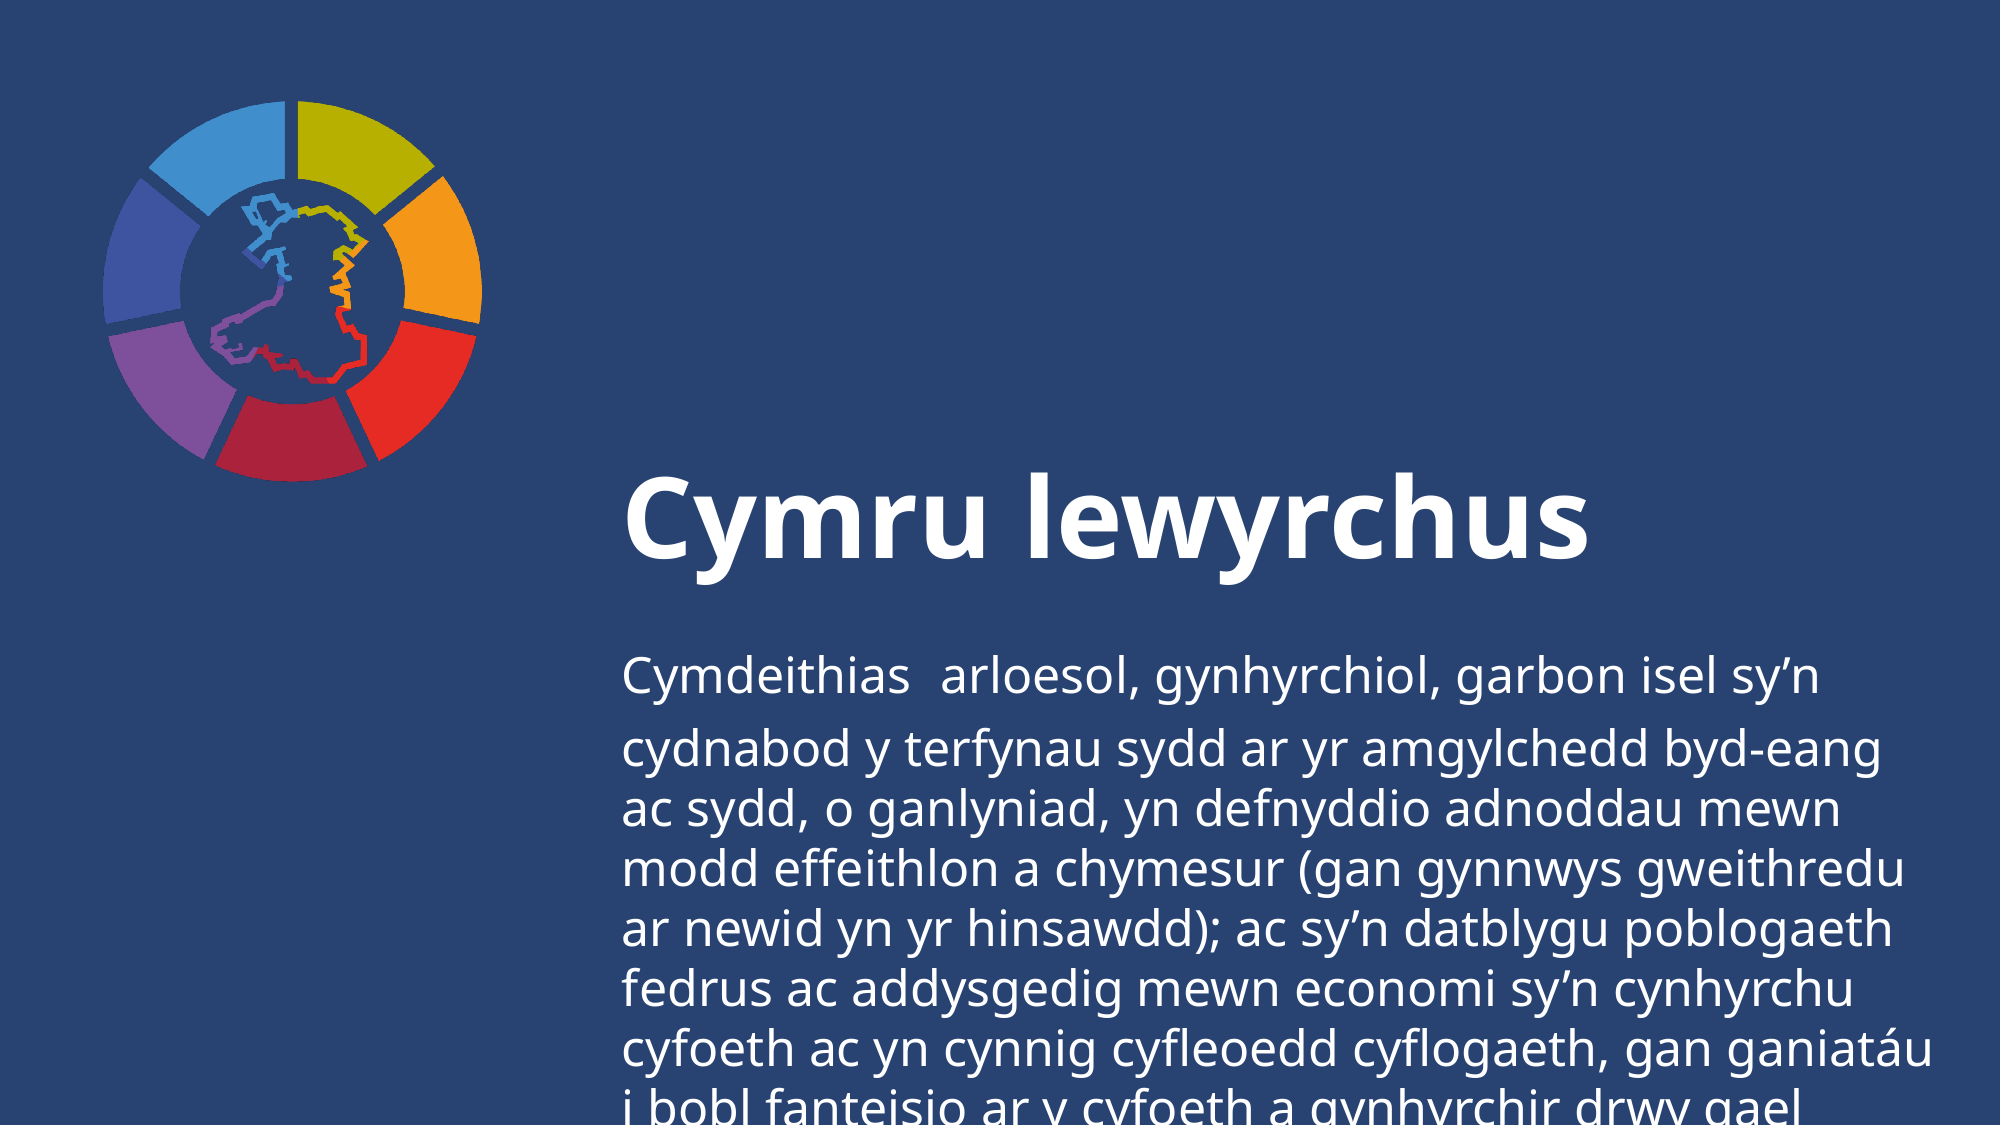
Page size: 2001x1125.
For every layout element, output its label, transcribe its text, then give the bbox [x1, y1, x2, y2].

title Cymru lewyrchus Cymdeithias arloesol, gynhyrchiol, garbon isel sy’n cydnabod y terfynau sydd ar yr amgylchedd byd-eang ac sydd, o ganlyniad, yn defnyddio adnoddau mewn modd effeithlon a chymesur (gan gynnwys gweithredu ar newid yn yr hinsawdd); ac sy’n datblygu poblogaeth fedrus ac addysgedig mewn economi sy’n cynhyrchu cyfoeth ac yn cynnig cyfleoedd cyflogaeth, gan ganiatáu i bobl fanteisio ar y cyfoeth a gynhyrchir drwy gael gafael ar waith addas.. work [606, 438, 1957, 685]
picture [102, 101, 496, 482]
